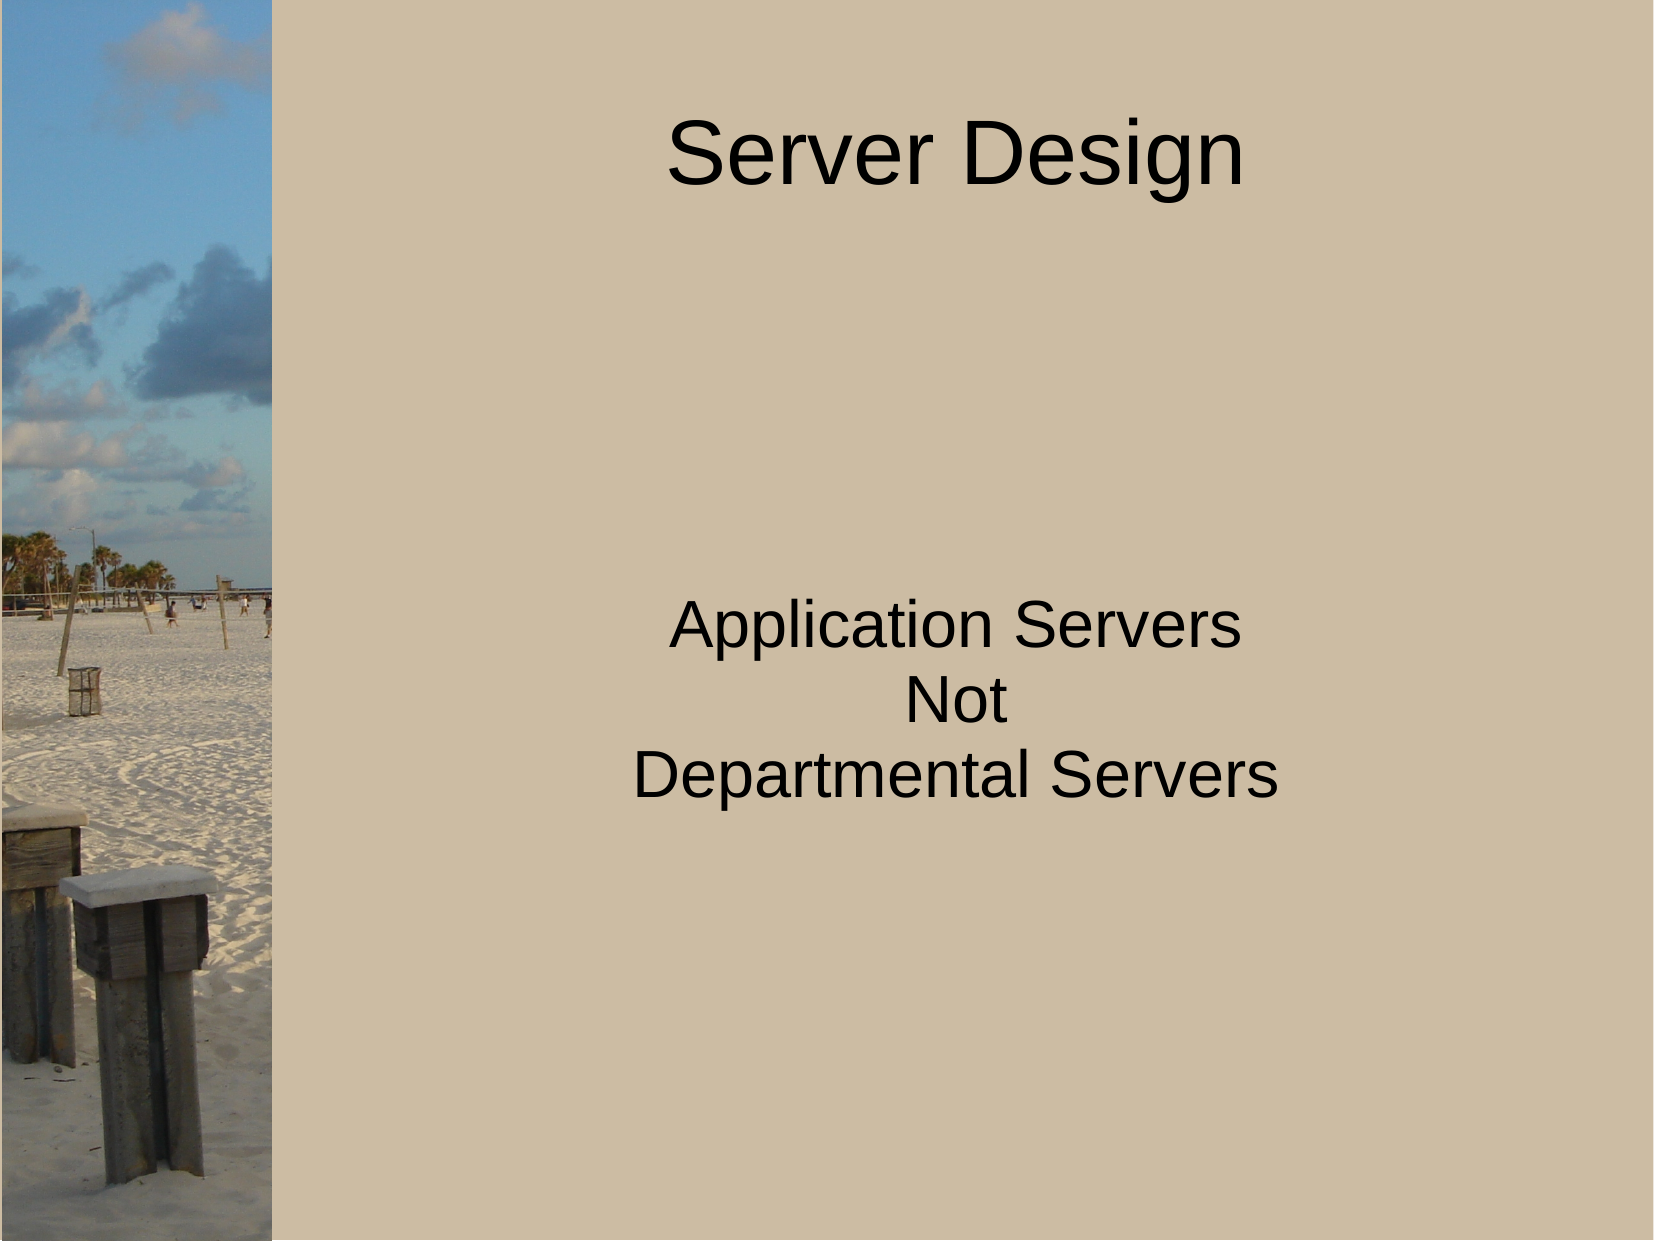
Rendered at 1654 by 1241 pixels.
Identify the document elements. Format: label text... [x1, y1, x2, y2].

title Server Design [300, 49, 1613, 257]
picture [2, 0, 272, 1241]
subtitle Application Servers Not Departmental Servers [300, 297, 1613, 1102]
